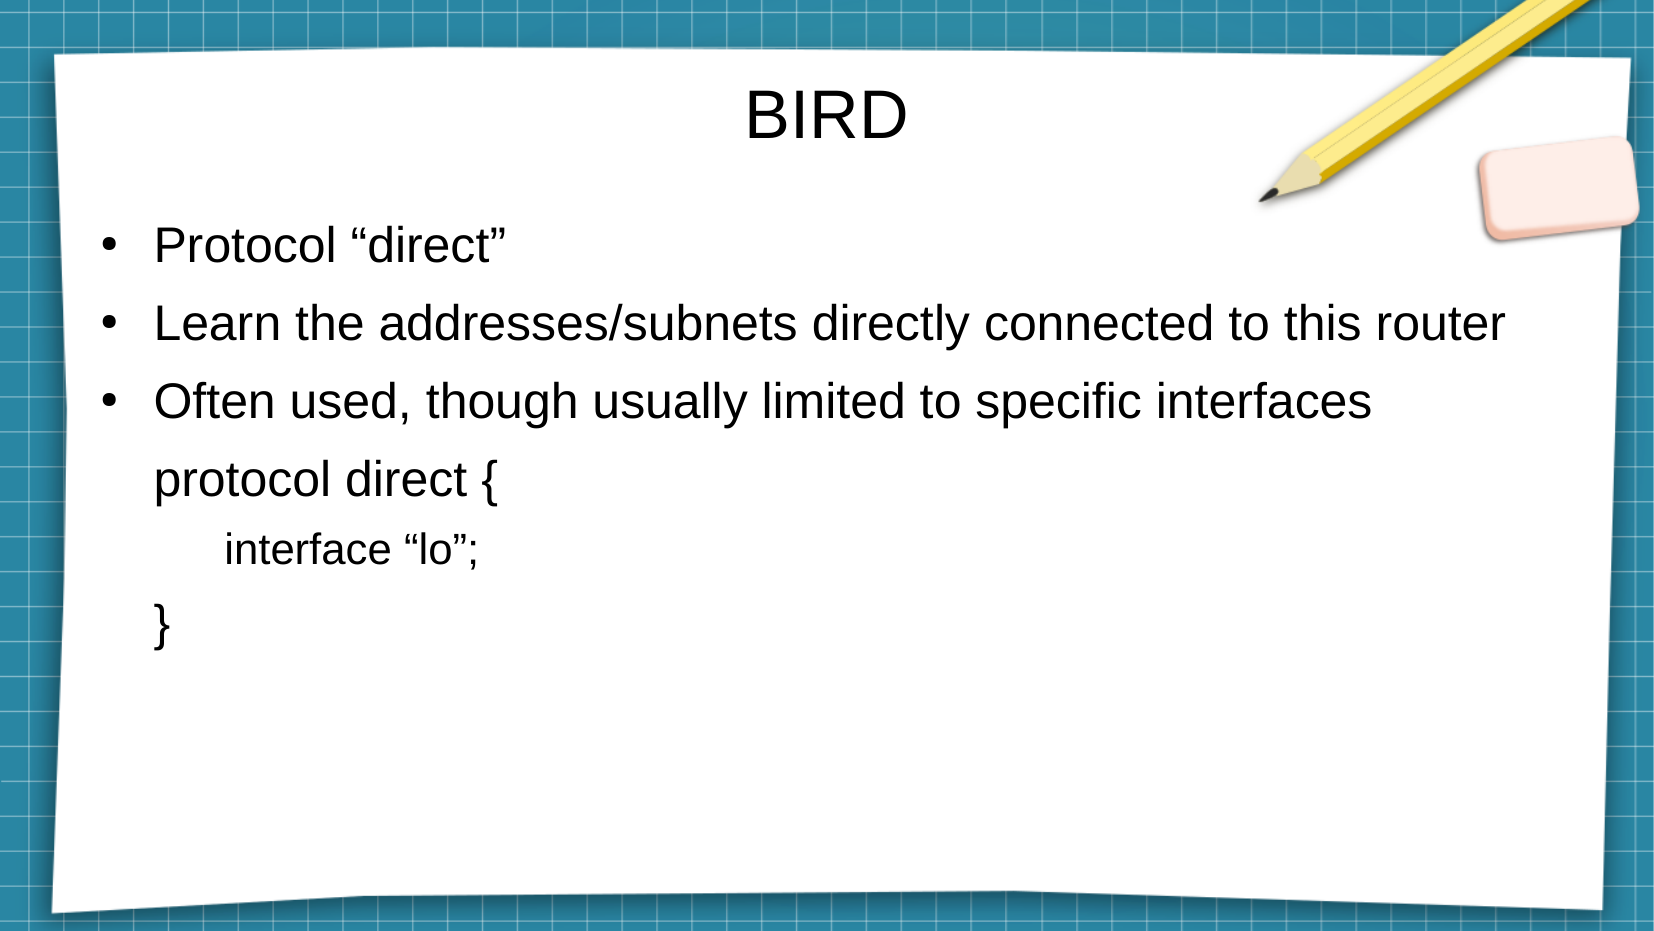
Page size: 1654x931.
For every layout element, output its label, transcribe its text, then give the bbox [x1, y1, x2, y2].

title BIRD [82, 37, 1571, 193]
picture [0, 0, 1654, 931]
list Protocol “direct” Learn the addresses/subnets directly connected to this router Often used, though usually limited to specific interfaces protocol direct { interface “lo”; } [82, 217, 1571, 758]
